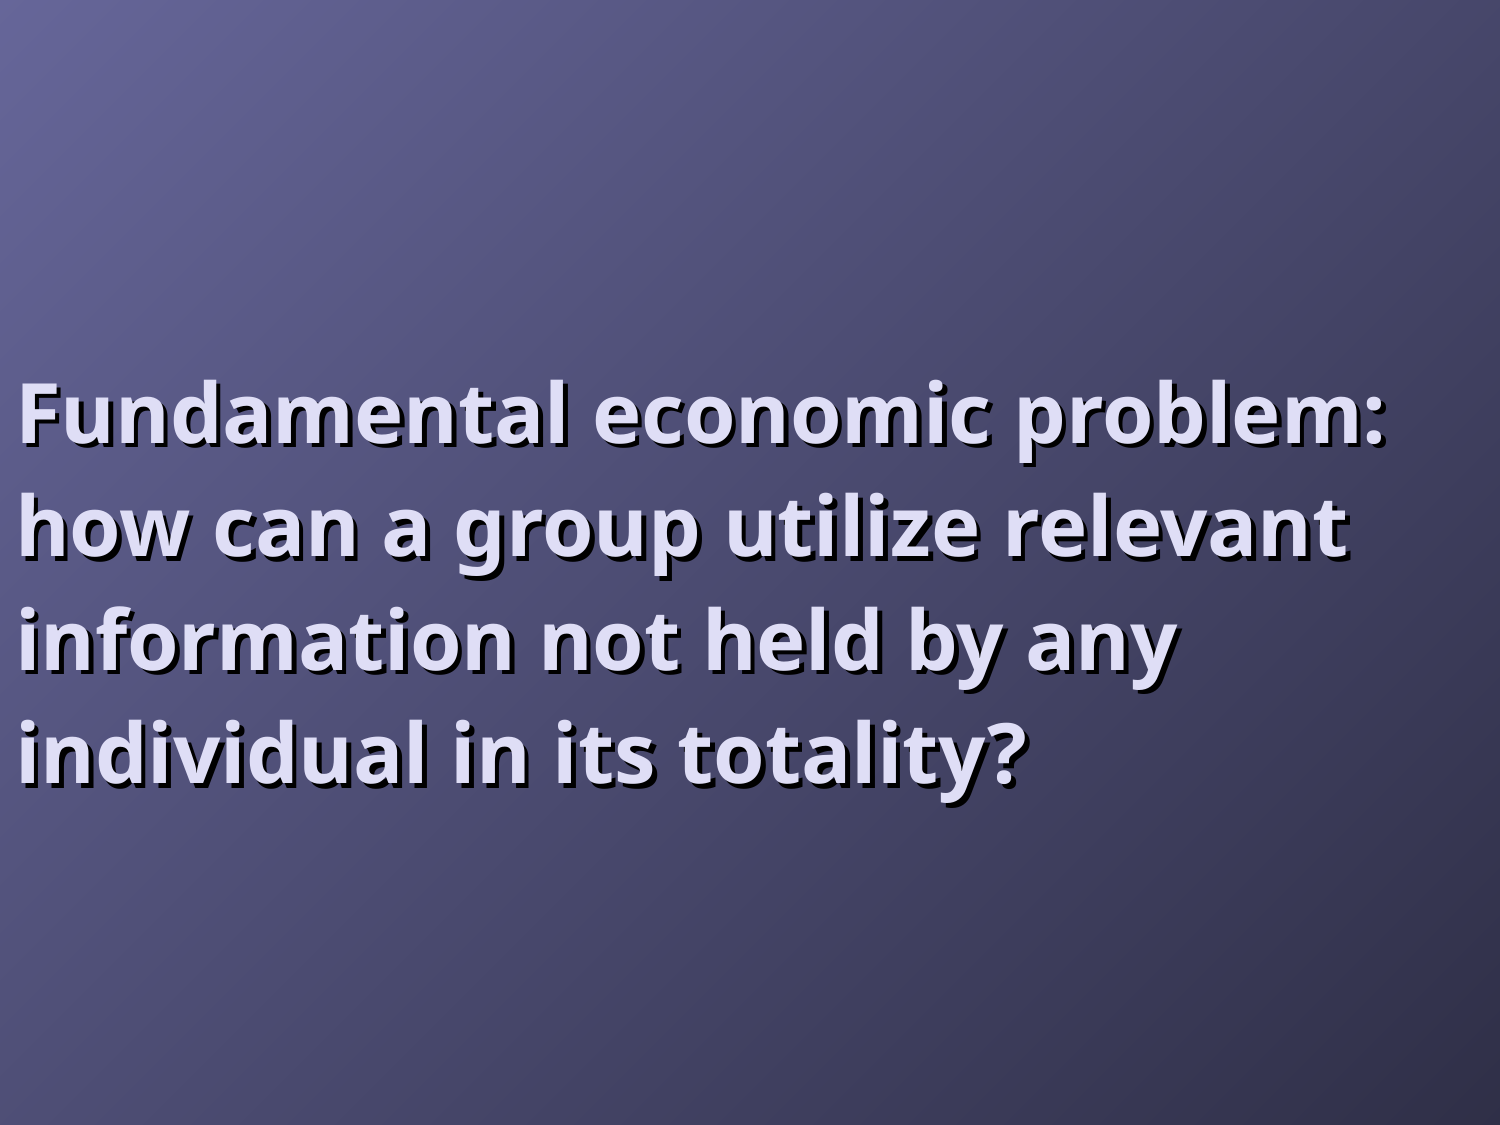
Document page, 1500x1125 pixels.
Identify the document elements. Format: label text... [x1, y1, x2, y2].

title Fundamental economic problem: how can a group utilize relevant information not held by any individual in its totality? [0, 373, 1500, 789]
